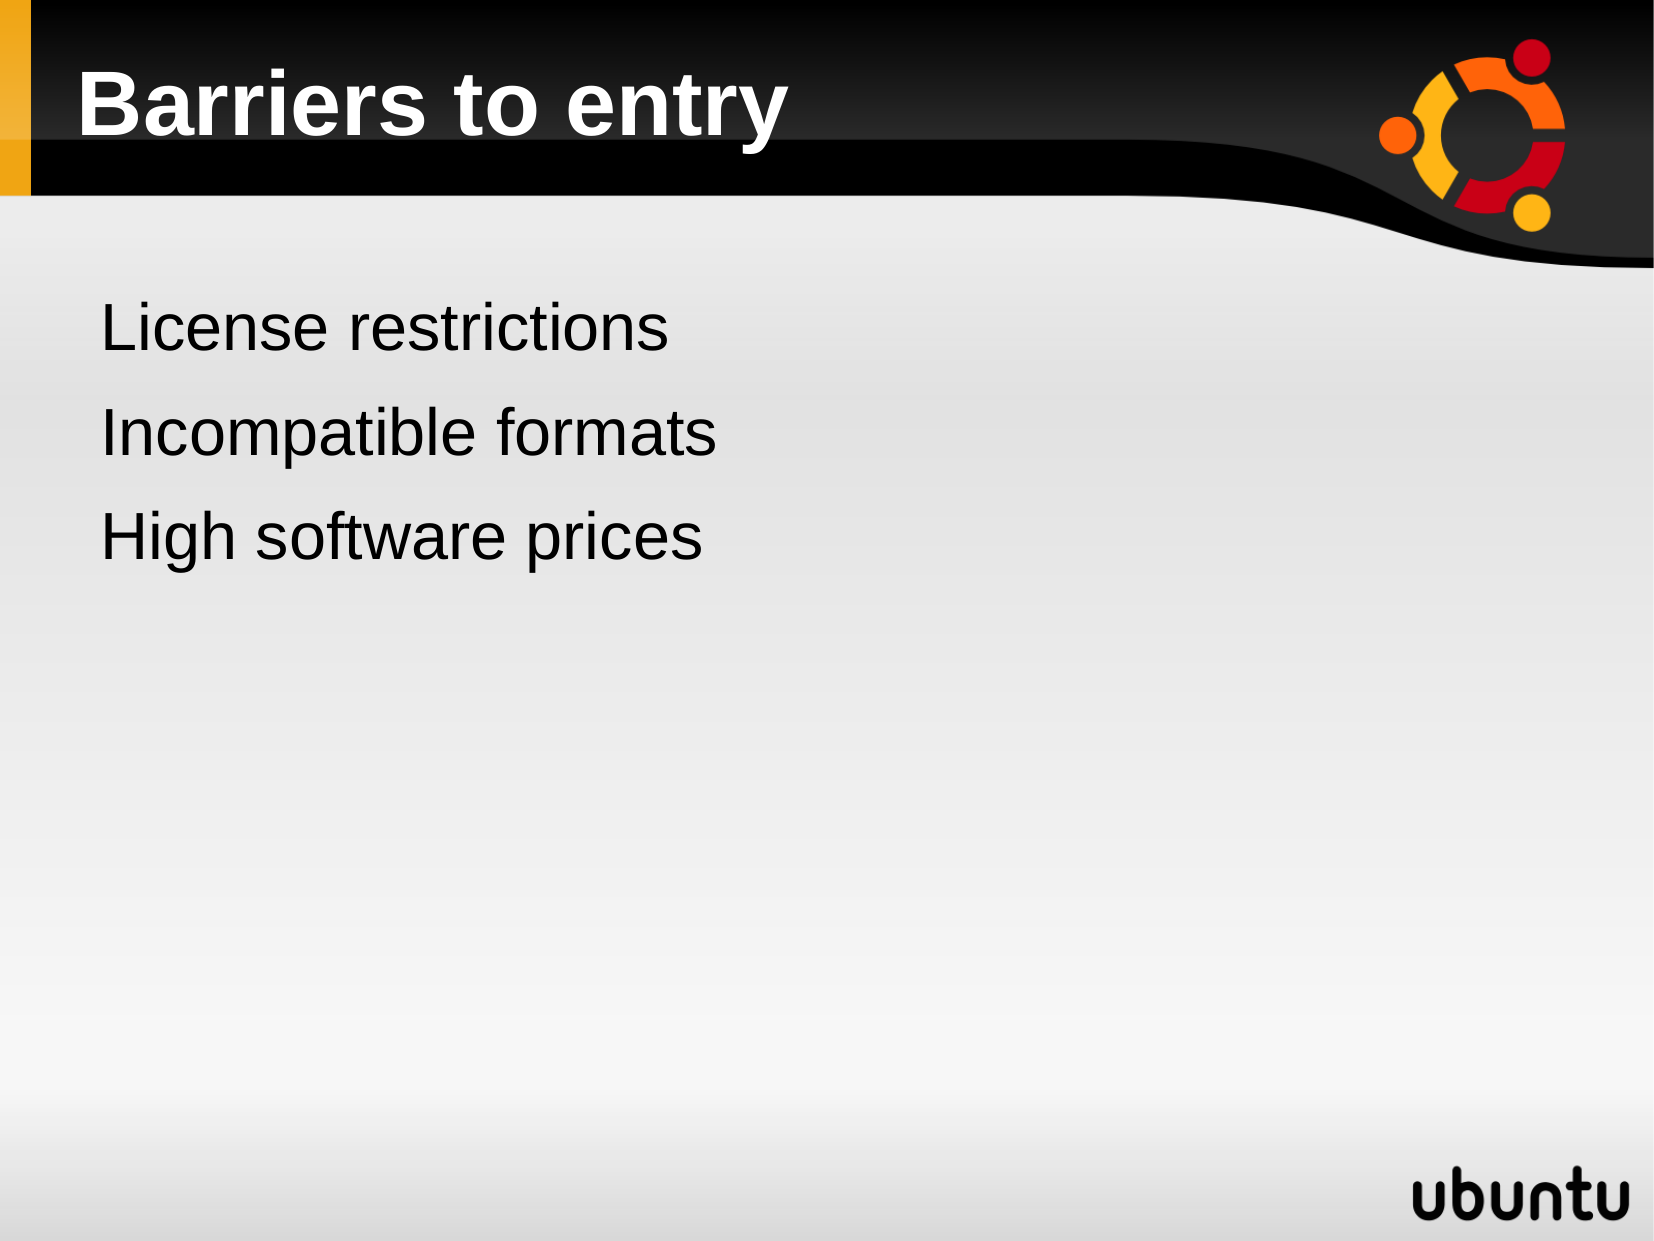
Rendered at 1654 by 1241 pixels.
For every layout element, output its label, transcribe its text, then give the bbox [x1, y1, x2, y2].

title Barriers to entry [76, 0, 1565, 208]
list License restrictions Incompatible formats High software prices [82, 290, 1571, 1109]
picture [0, 0, 1654, 1241]
